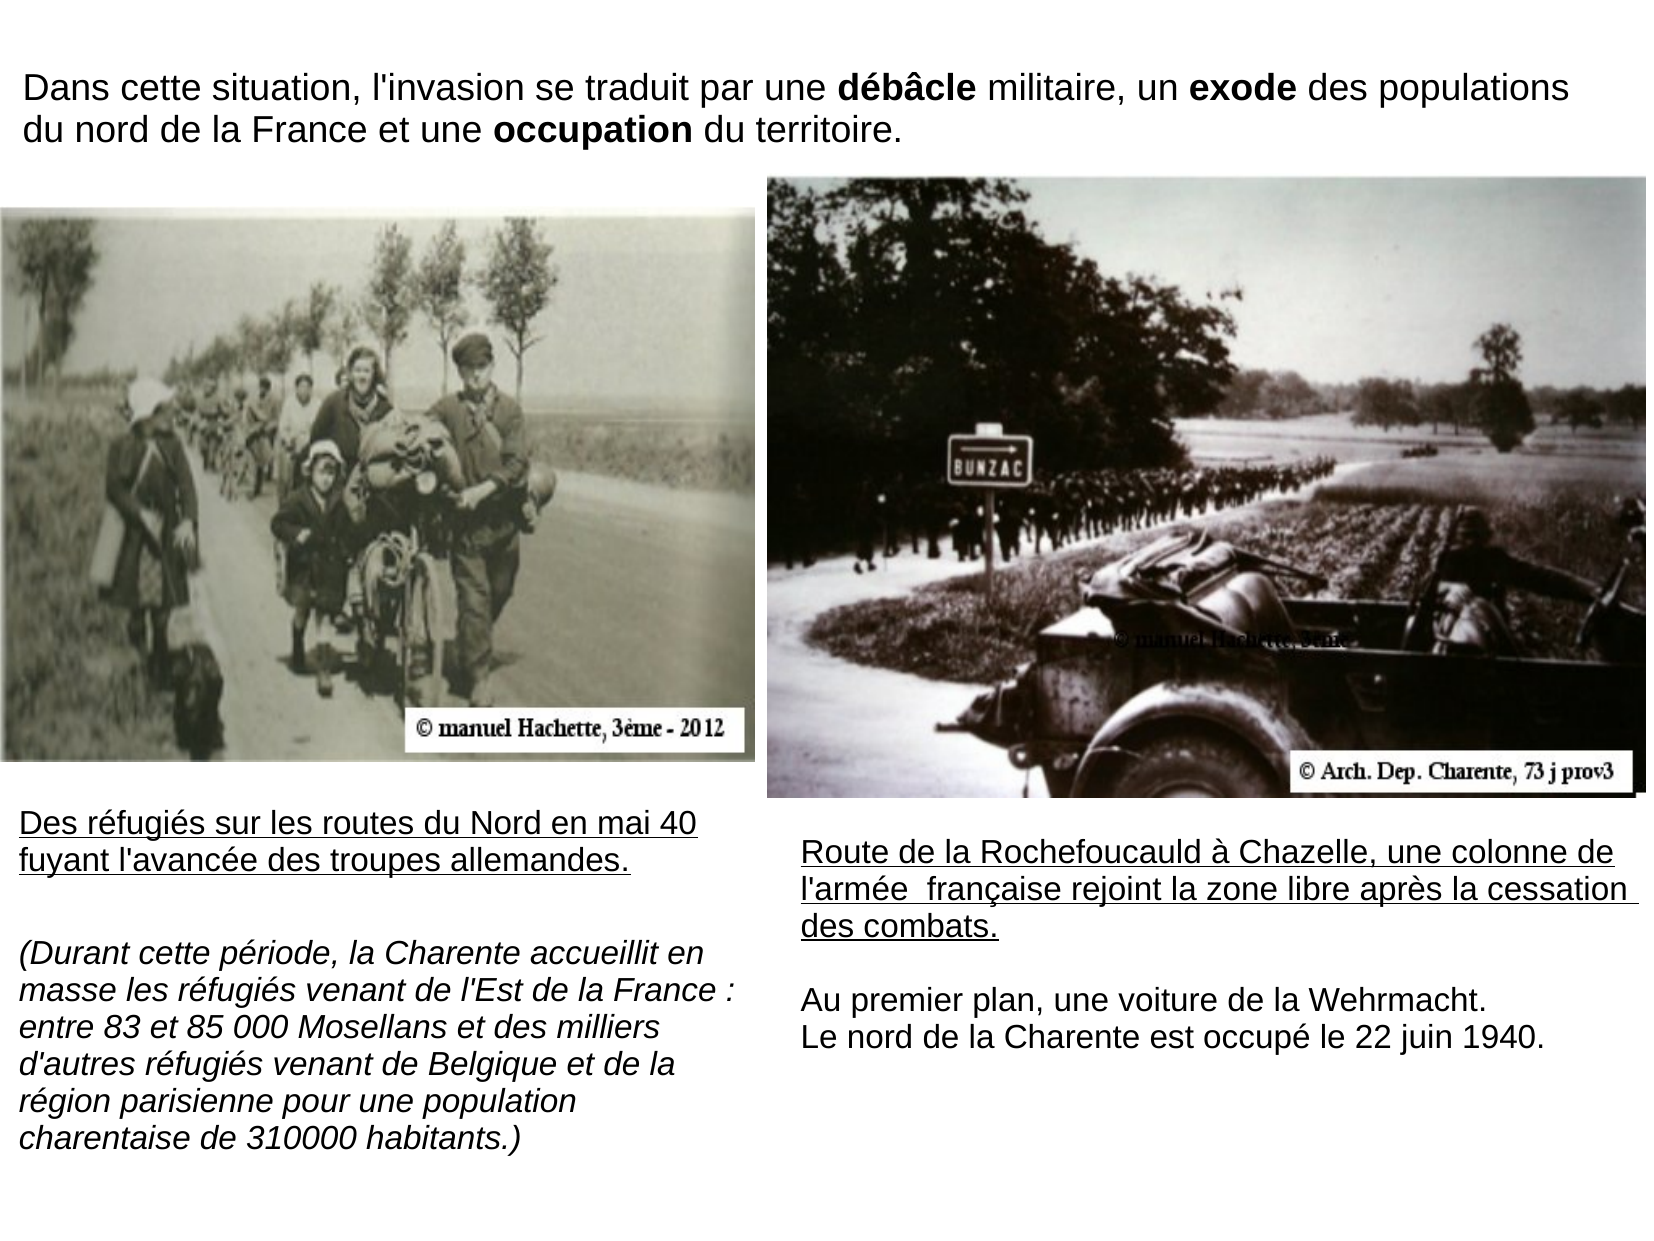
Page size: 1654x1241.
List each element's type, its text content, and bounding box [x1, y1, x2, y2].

text_box Route de la Rochefoucauld à Chazelle, une colonne de l'armée française rejoint la zone libre après la cessation des combats. Au premier plan, une voiture de la Wehrmacht. Le nord de la Charente est occupé le 22 juin 1940. [785, 826, 1654, 1093]
picture [767, 173, 1646, 798]
text_box Des réfugiés sur les routes du Nord en mai 40 fuyant l'avancée des troupes allemandes. (Durant cette période, la Charente accueillit en masse les réfugiés venant de l'Est de la France : entre 83 et 85 000 Mosellans et des milliers d'autres réfugiés venant de Belgique et de la région parisienne pour une population charentaise de 310000 habitants.) [4, 797, 768, 1203]
text_box Dans cette situation, l'invasion se traduit par une débâcle militaire, un exode des populations du nord de la France et une occupation du territoire. [8, 59, 1654, 161]
picture [0, 206, 755, 762]
